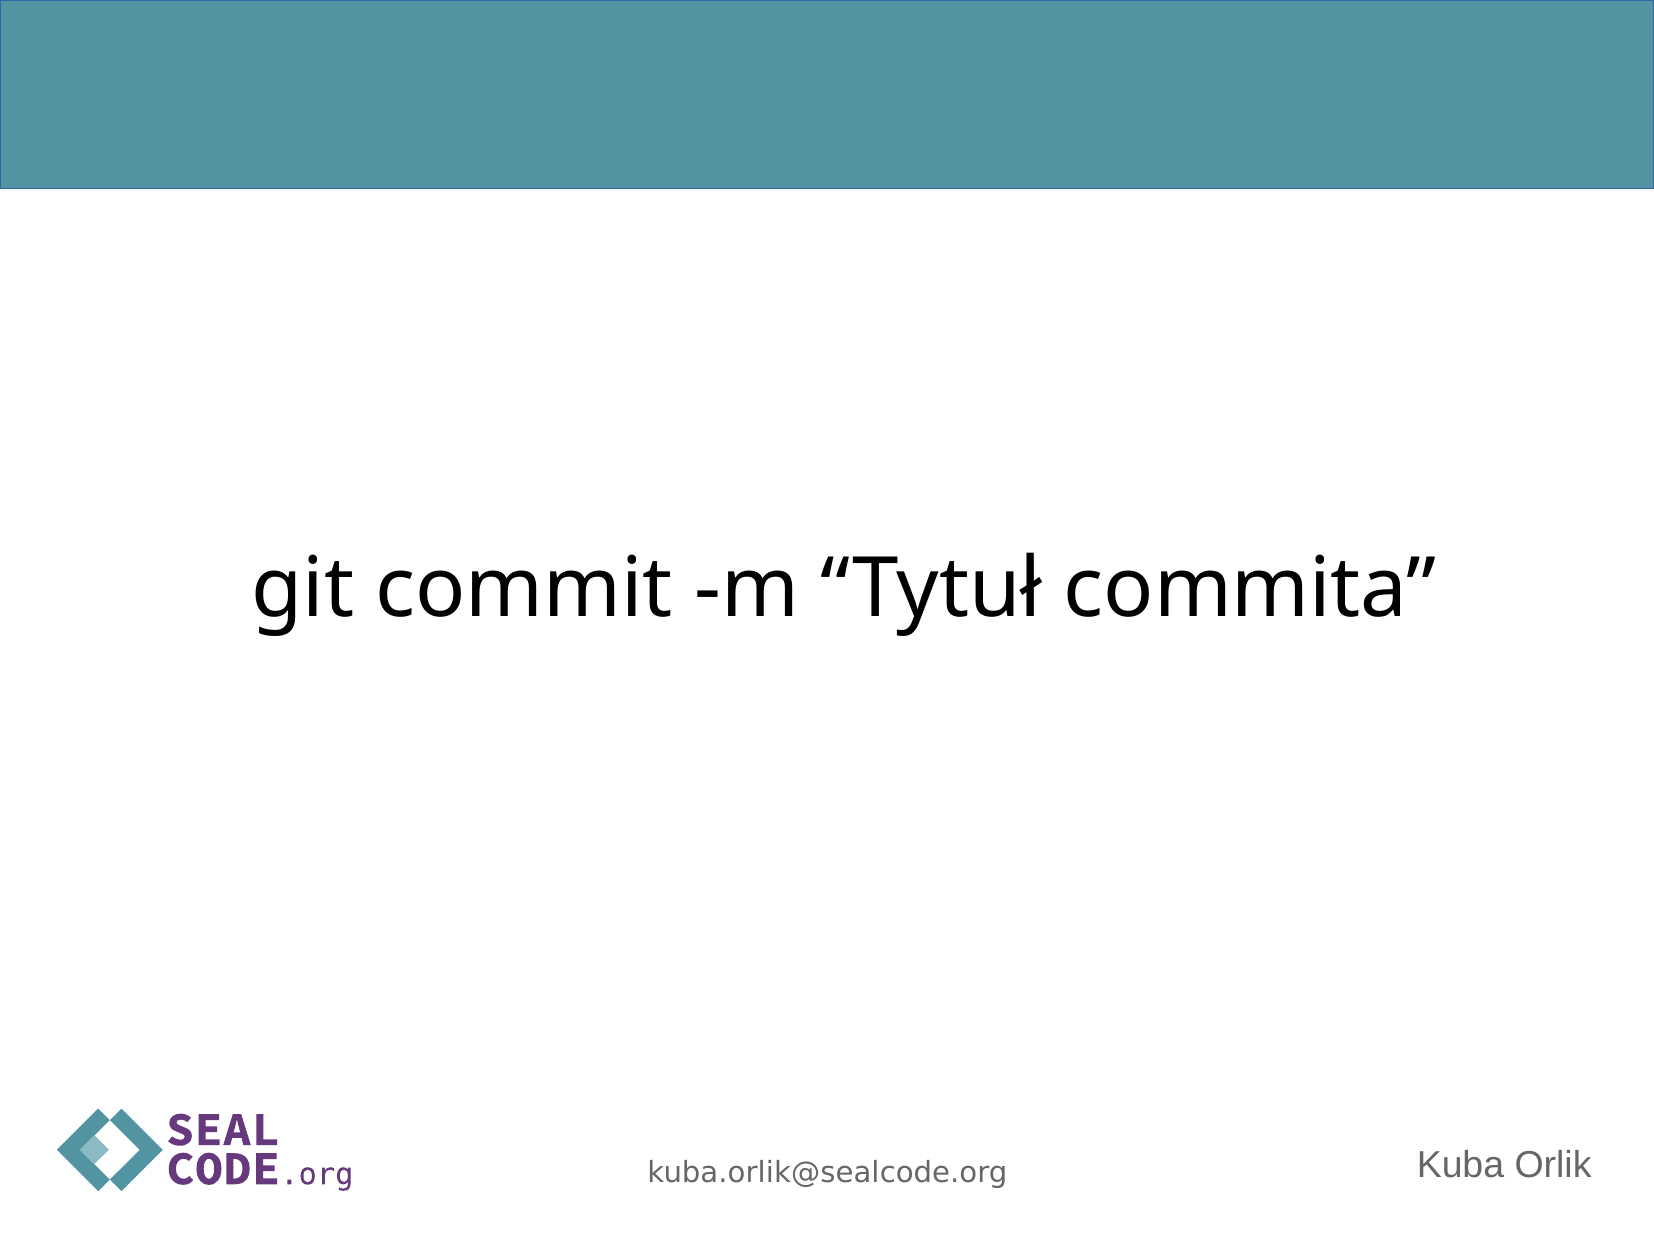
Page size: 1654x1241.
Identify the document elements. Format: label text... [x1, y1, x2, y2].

text_box git commit -m “Tytuł commita” [100, 519, 1554, 1052]
